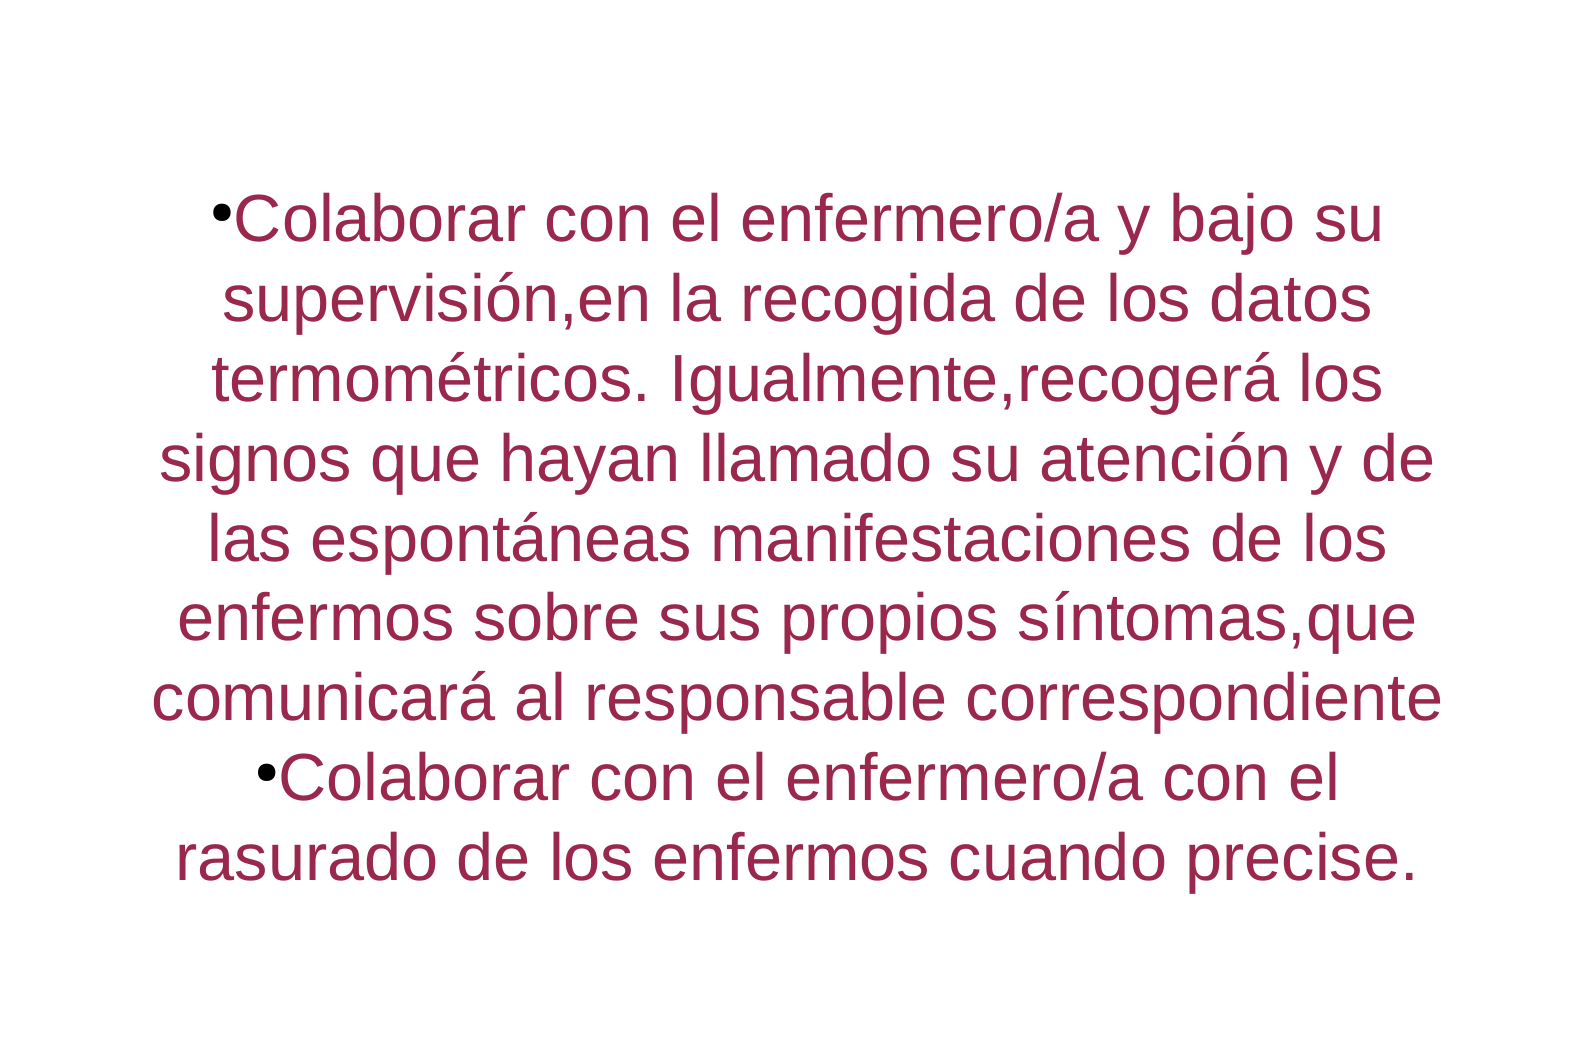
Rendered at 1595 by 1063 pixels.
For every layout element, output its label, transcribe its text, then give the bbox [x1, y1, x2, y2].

subtitle Colaborar con el enfermero/a y bajo su supervisión,en la recogida de los datos termométricos. Igualmente,recogerá los signos que hayan llamado su atención y de las espontáneas manifestaciones de los enfermos sobre sus propios síntomas,que comunicará al responsable correspondiente Colaborar con el enfermero/a con el rasurado de los enfermos cuando precise. [117, 98, 1479, 971]
